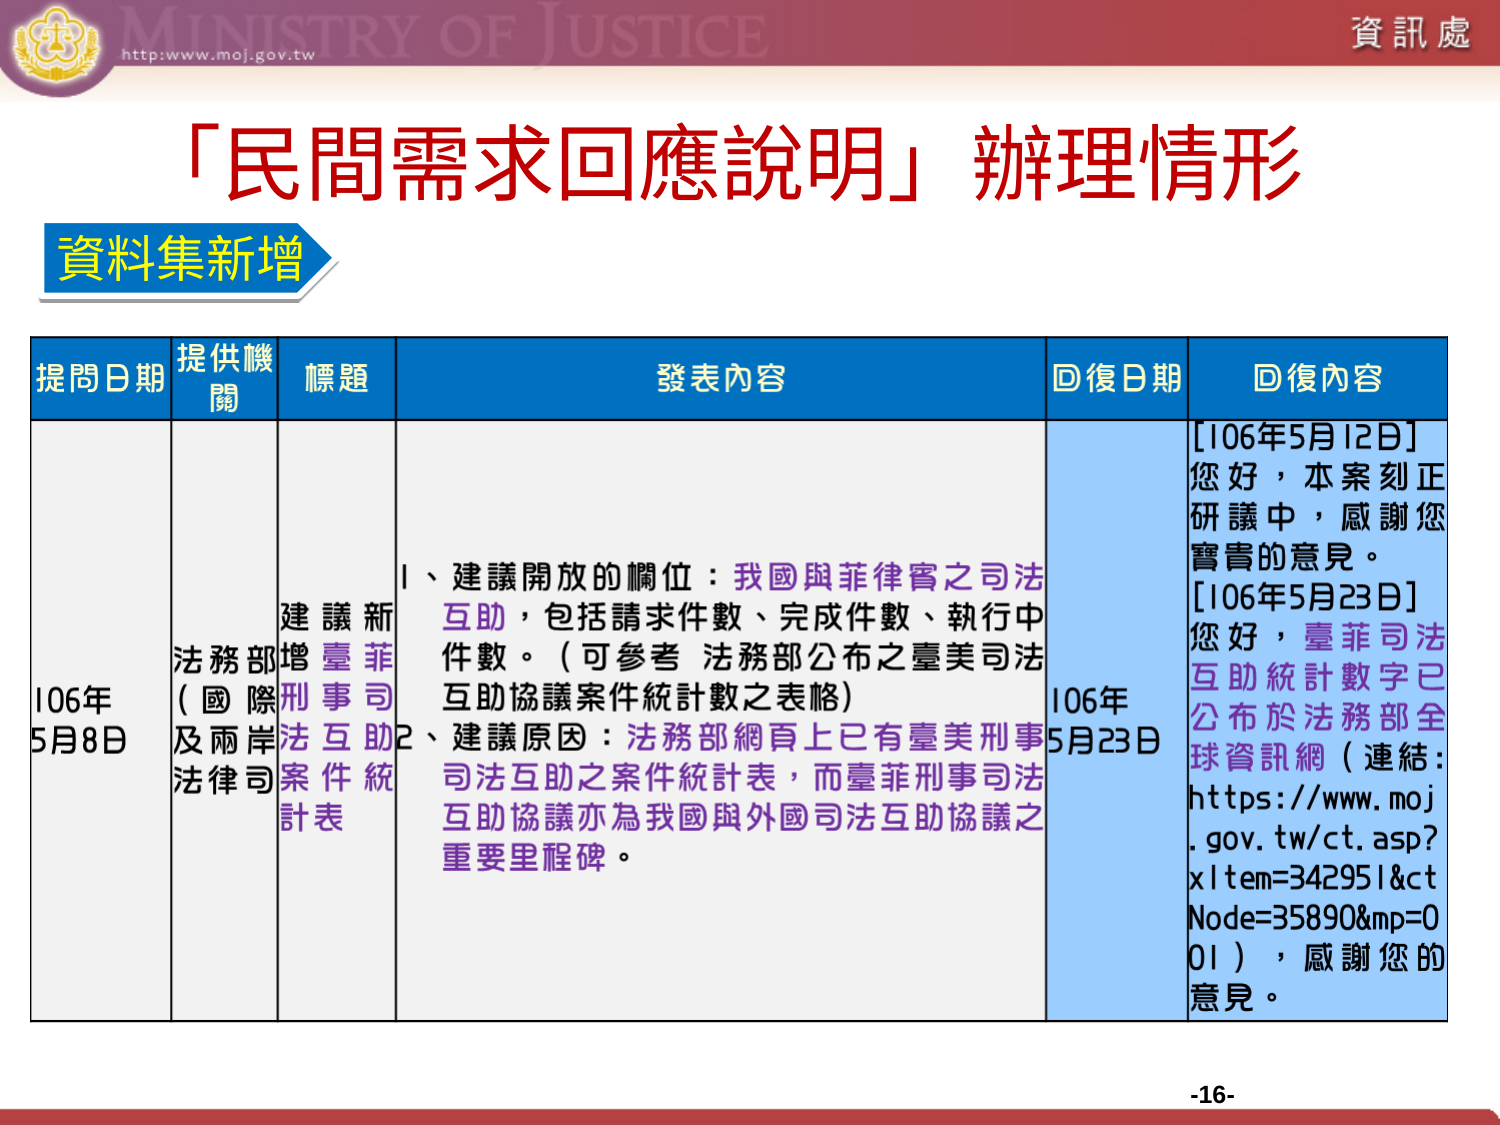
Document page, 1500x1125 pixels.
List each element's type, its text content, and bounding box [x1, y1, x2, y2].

text_box 「民間需求回應說明」辦理情形 [123, 103, 1333, 220]
text_box -16- [1175, 1070, 1488, 1109]
text_box 資料集新增 [41, 219, 396, 296]
picture [30, 327, 1448, 1042]
